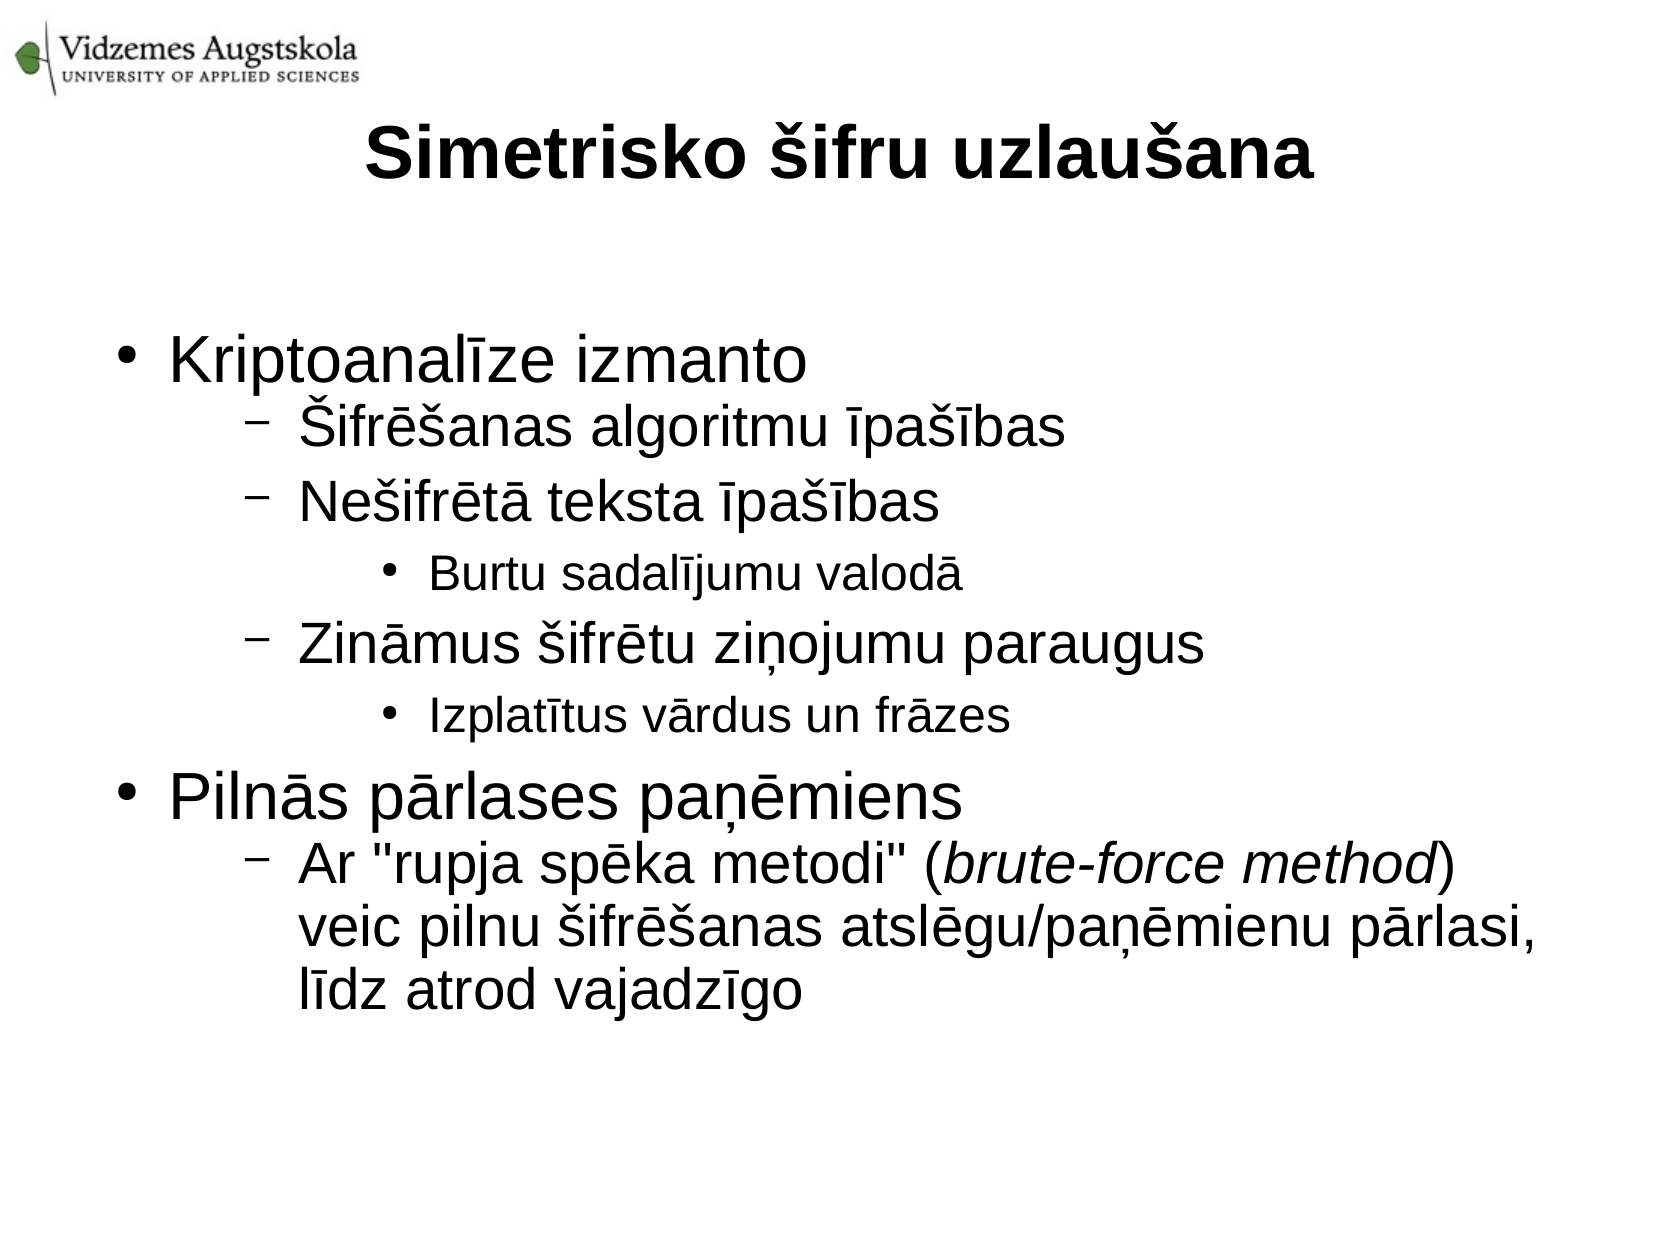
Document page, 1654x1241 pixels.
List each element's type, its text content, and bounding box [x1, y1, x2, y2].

picture [5, 2, 368, 113]
title Simetrisko šifru uzlaušana [82, 50, 1571, 257]
list Kriptoanalīze izmanto Šifrēšanas algoritmu īpašības Nešifrētā teksta īpašības Burtu sadalījumu valodā Zināmus šifrētu ziņojumu paraugus Izplatītus vārdus un frāzes Pilnās pārlases paņēmiens Ar "rupja spēka metodi" (brute-force method) veic pilnu šifrēšanas atslēgu/paņēmienu pārlasi, līdz atrod vajadzīgo [82, 316, 1571, 1158]
